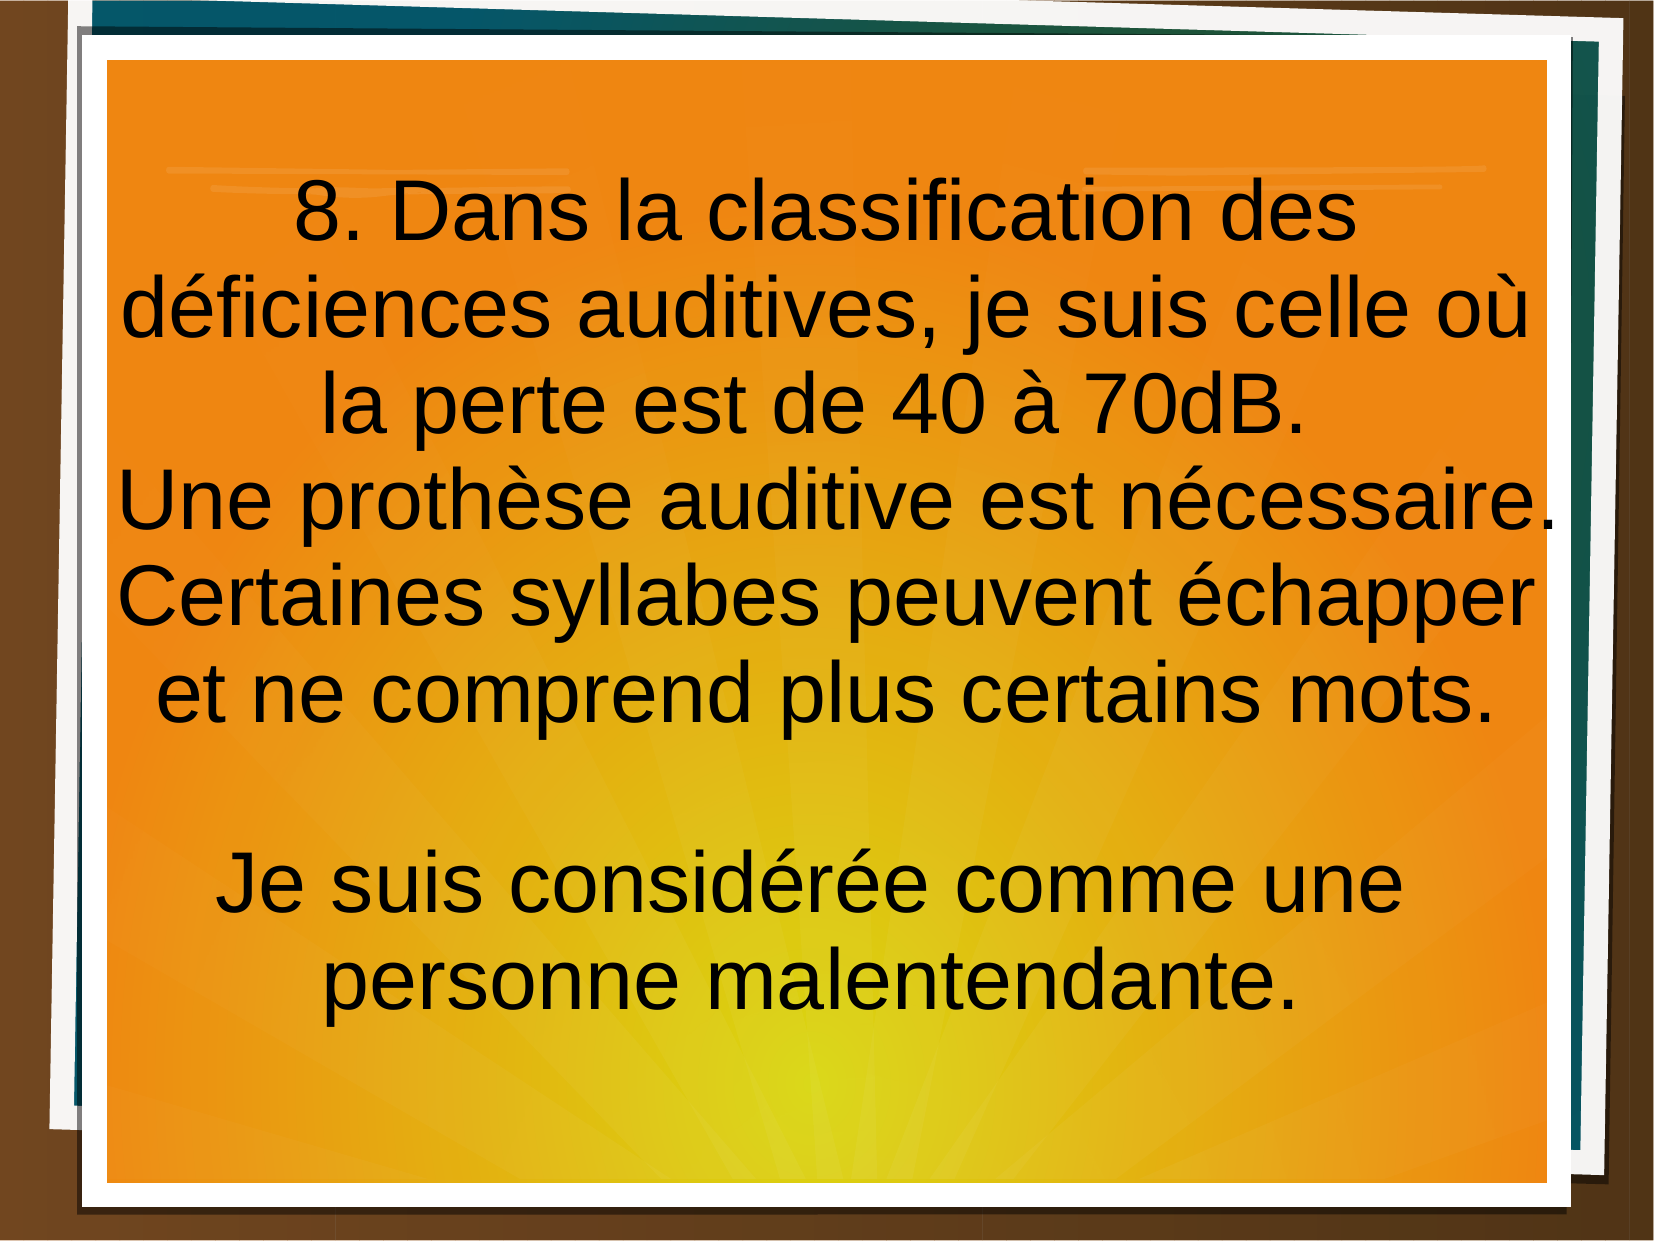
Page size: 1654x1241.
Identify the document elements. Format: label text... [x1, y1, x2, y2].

title 8. Dans la classification des déficiences auditives, je suis celle où la perte est de 40 à 70dB. Une prothèse auditive est nécessaire. Certaines syllabes peuvent échapper et ne comprend plus certains mots. [82, 162, 1571, 837]
text_box Je suis considérée comme une personne malentendante. [153, 826, 1469, 1036]
